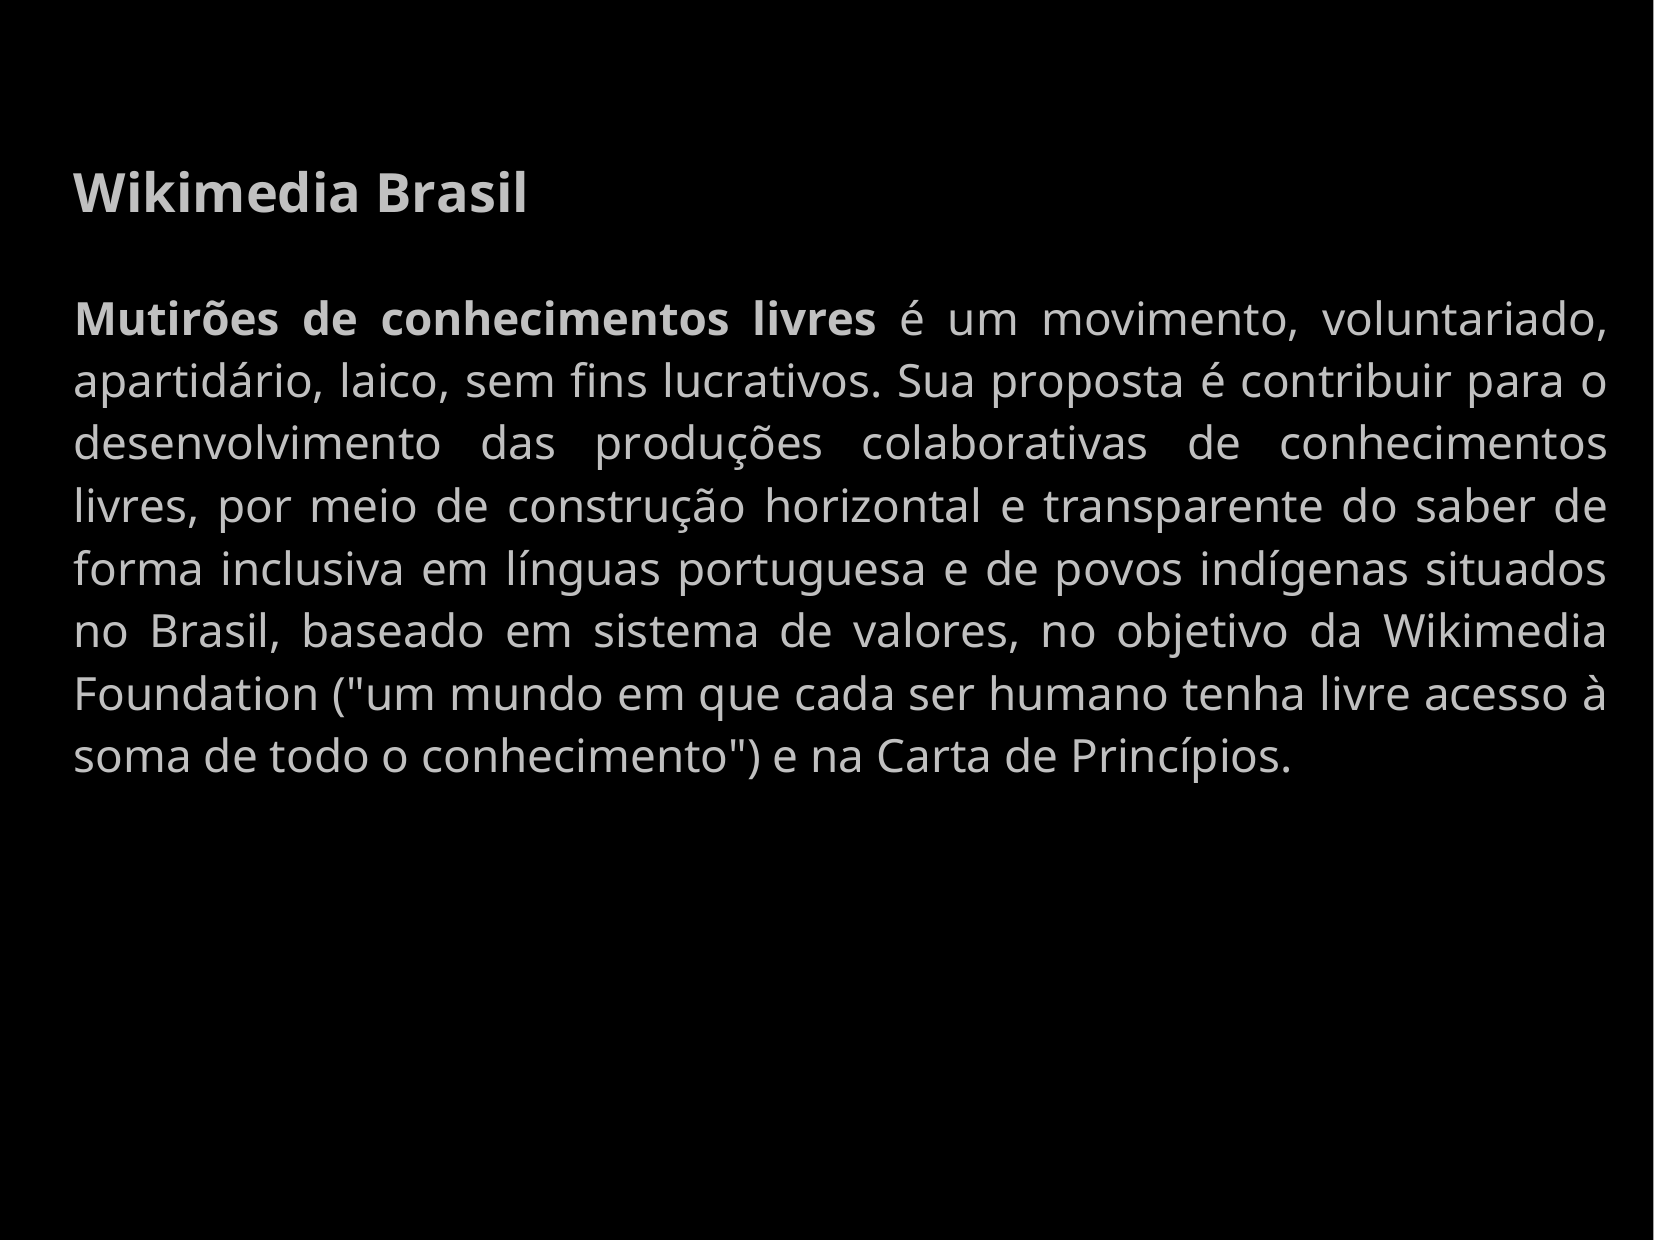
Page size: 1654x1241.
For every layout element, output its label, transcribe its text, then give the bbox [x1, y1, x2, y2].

text_box Wikimedia Brasil Mutirões de conhecimentos livres é um movimento, voluntariado, apartidário, laico, sem fins lucrativos. Sua proposta é contribuir para o desenvolvimento das produções colaborativas de conhecimentos livres, por meio de construção horizontal e transparente do saber de forma inclusiva em línguas portuguesa e de povos indígenas situados no Brasil, baseado em sistema de valores, no objetivo da Wikimedia Foundation ("um mundo em que cada ser humano tenha livre acesso à soma de todo o conhecimento") e na Carta de Princípios. [59, 147, 1625, 1241]
